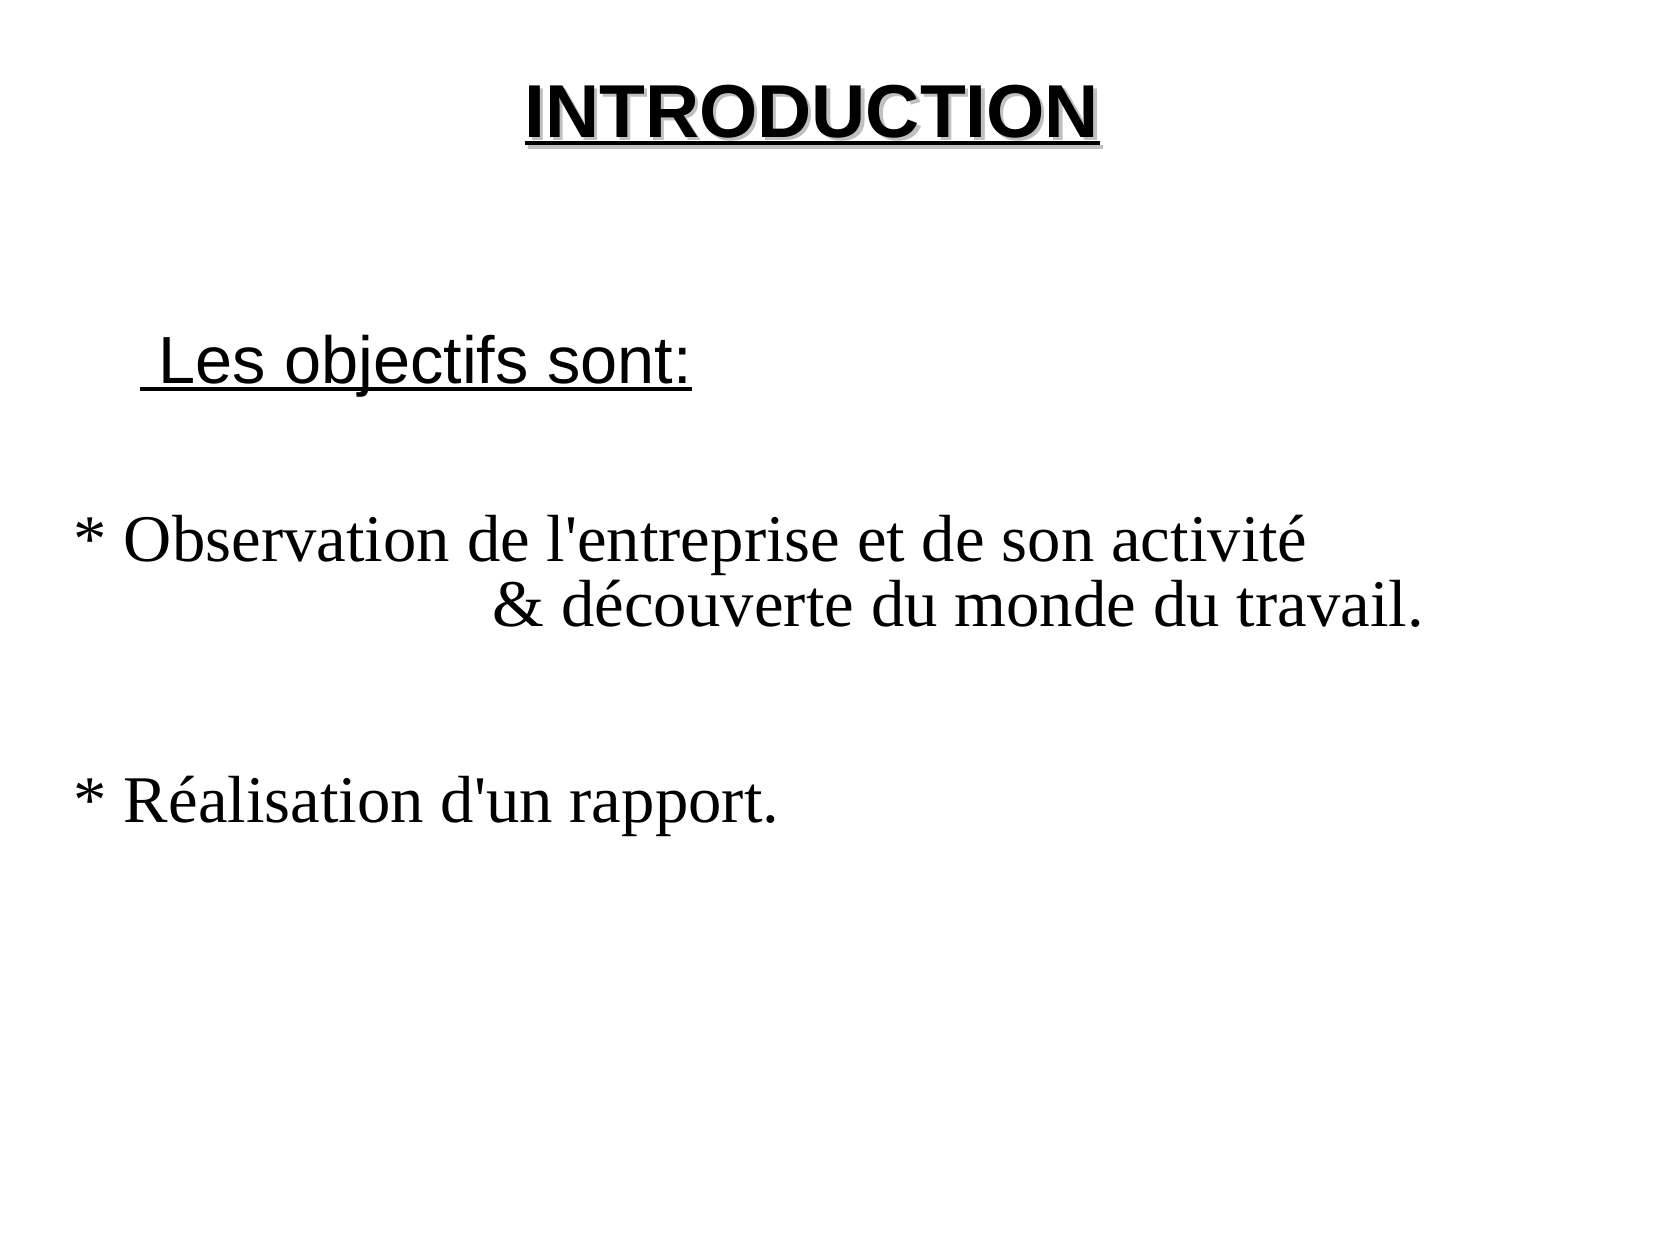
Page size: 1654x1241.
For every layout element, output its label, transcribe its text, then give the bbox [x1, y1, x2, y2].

text_box INTRODUCTION [59, 29, 1566, 160]
text_box Les objectifs sont: [88, 323, 1625, 470]
text_box * Observation de l'entreprise et de son activité & découverte du monde du travail. * Réalisation d'un rapport. [59, 501, 1595, 843]
